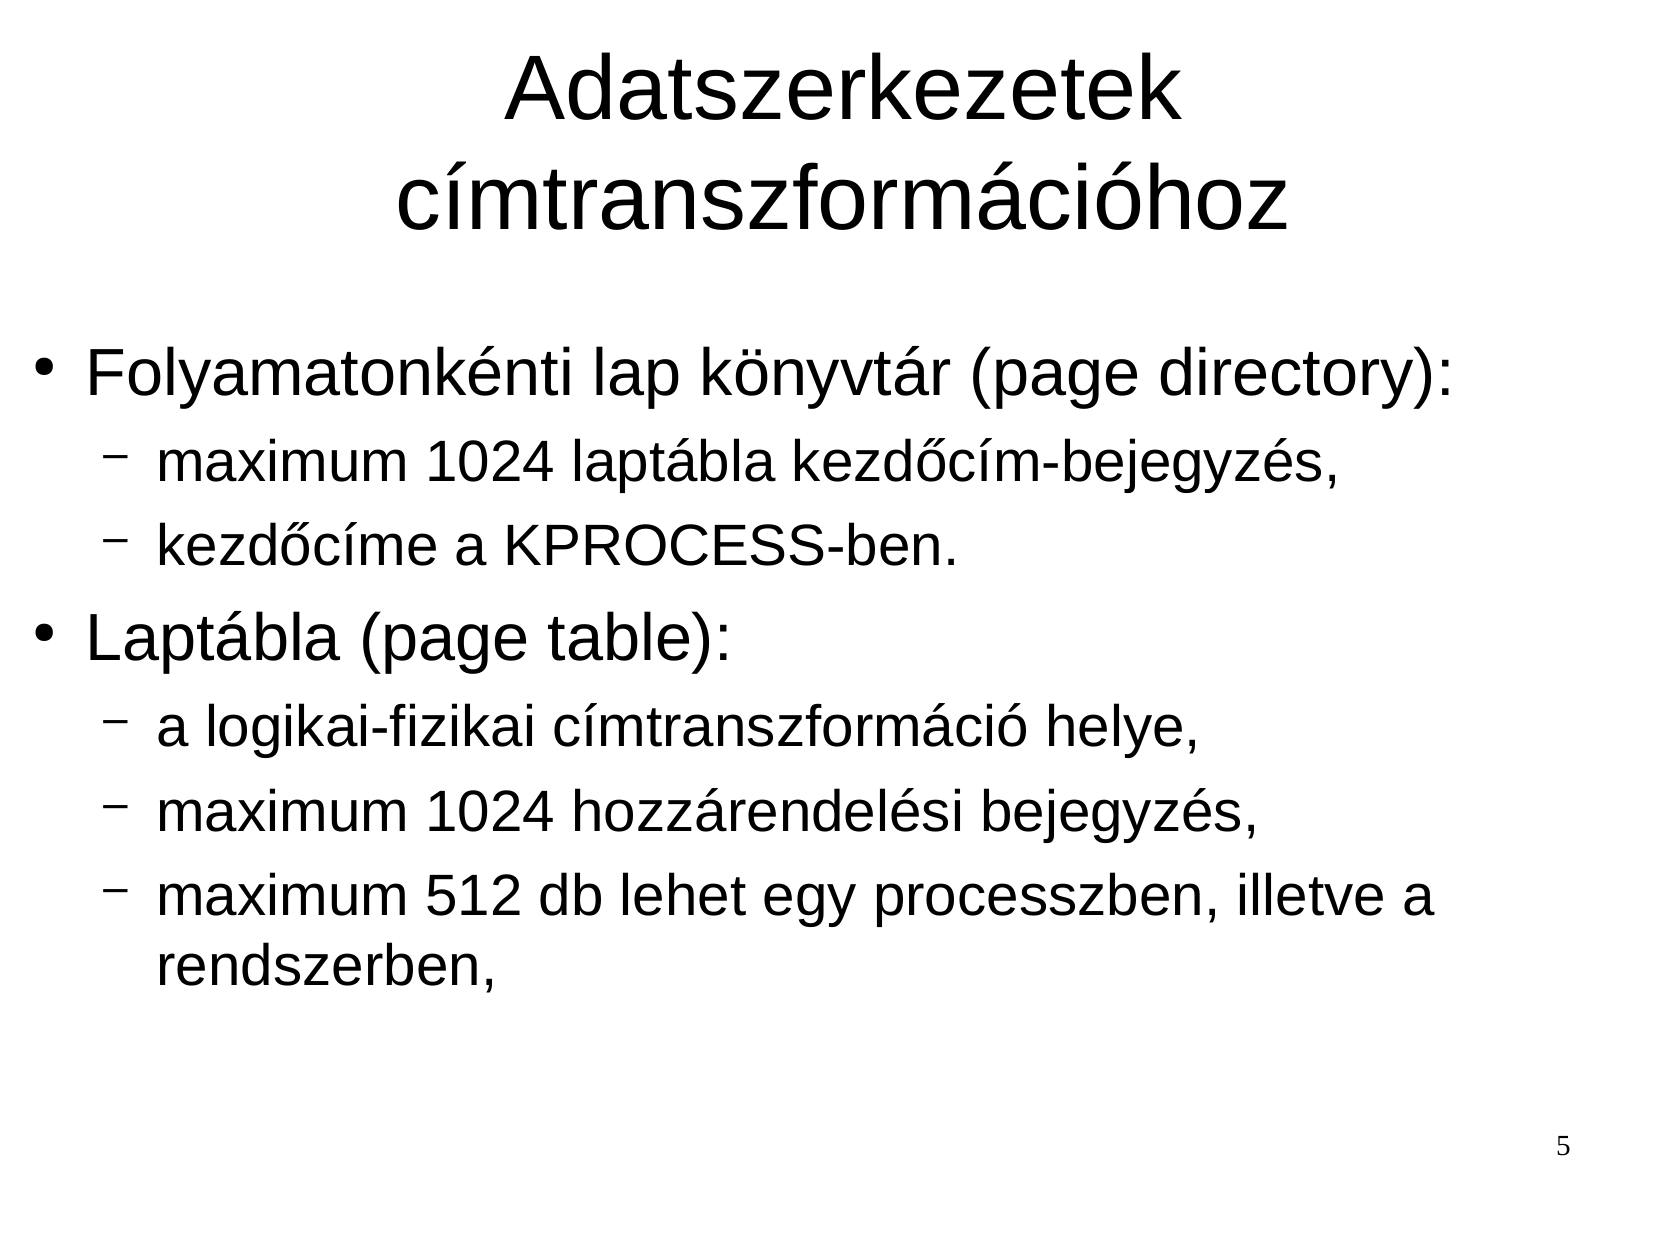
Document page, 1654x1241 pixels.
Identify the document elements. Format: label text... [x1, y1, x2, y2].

title Adatszerkezetek címtranszformációhoz [123, 34, 1530, 241]
list Folyamatonkénti lap könyvtár (page directory): maximum 1024 laptábla kezdőcím-bejegyzés, kezdőcíme a KPROCESS-ben. Laptábla (page table): a logikai-fizikai címtranszformáció helye, maximum 1024 hozzárendelési bejegyzés, maximum 512 db lehet egy processzben, illetve a rendszerben, [0, 320, 1622, 1089]
